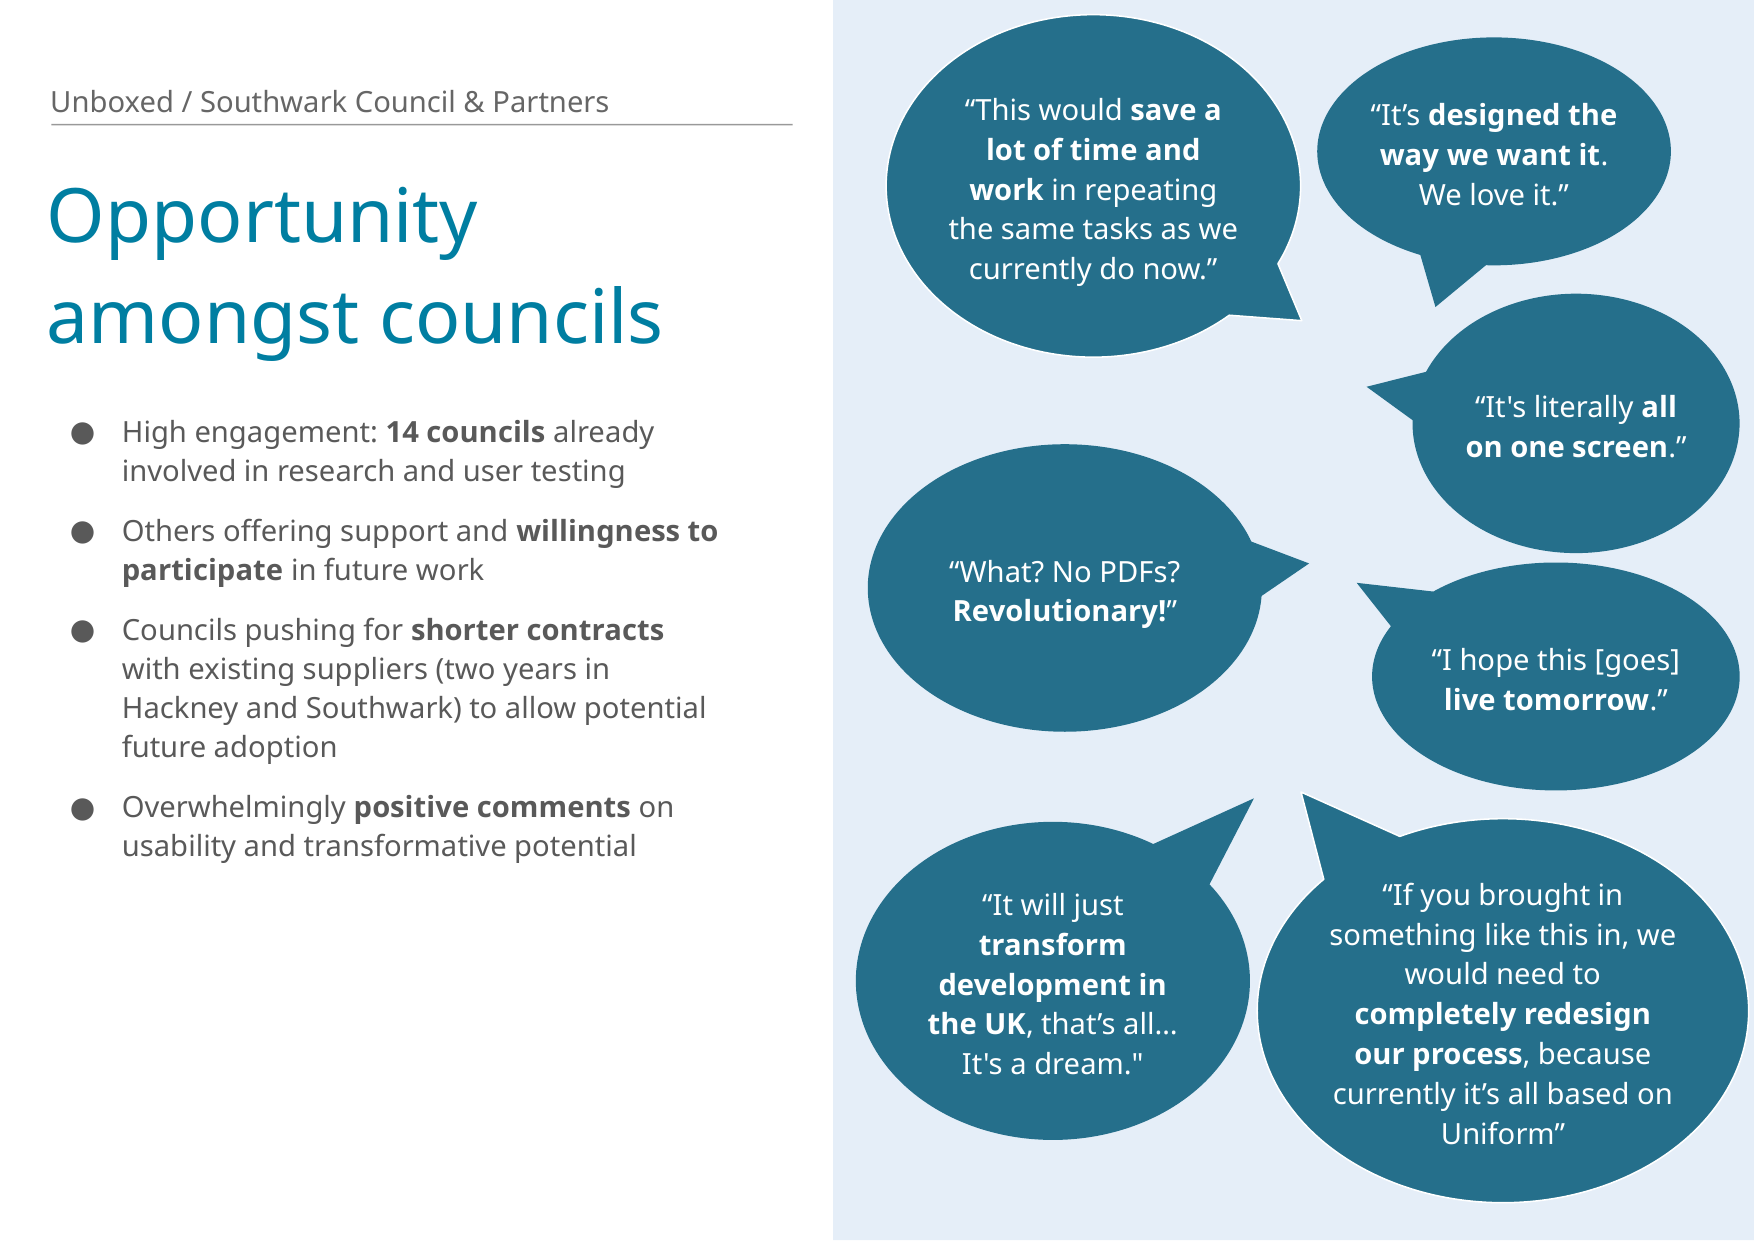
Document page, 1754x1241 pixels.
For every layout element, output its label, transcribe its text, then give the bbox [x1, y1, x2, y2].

text_box [833, 0, 1754, 1241]
text_box “It's literally all on one screen.” [1366, 293, 1740, 554]
text_box “If you brought in something like this in, we would need to completely redesign our process, because currently it’s all based on Uniform” [1257, 792, 1749, 1203]
text_box “I hope this [goes] live tomorrow.” [1356, 562, 1740, 791]
text_box Opportunity amongst councils High engagement: 14 councils already involved in research and user testing Others offering support and willingness to participate in future work Councils pushing for shorter contracts with existing suppliers (two years in Hackney and Southwark) to allow potential future adoption Overwhelmingly positive comments on usability and transformative potential [29, 139, 748, 1185]
text_box “It will just transform development in the UK, that’s all… It's a dream." [855, 798, 1254, 1140]
text_box “This would save a lot of time and work in repeating the same tasks as we currently do now.” [886, 14, 1302, 358]
text_box “It’s designed the way we want it. We love it.” [1317, 37, 1671, 308]
text_box “What? No PDFs? Revolutionary!” [867, 444, 1310, 732]
text_box Unboxed / Southwark Council & Partners [32, 65, 775, 128]
